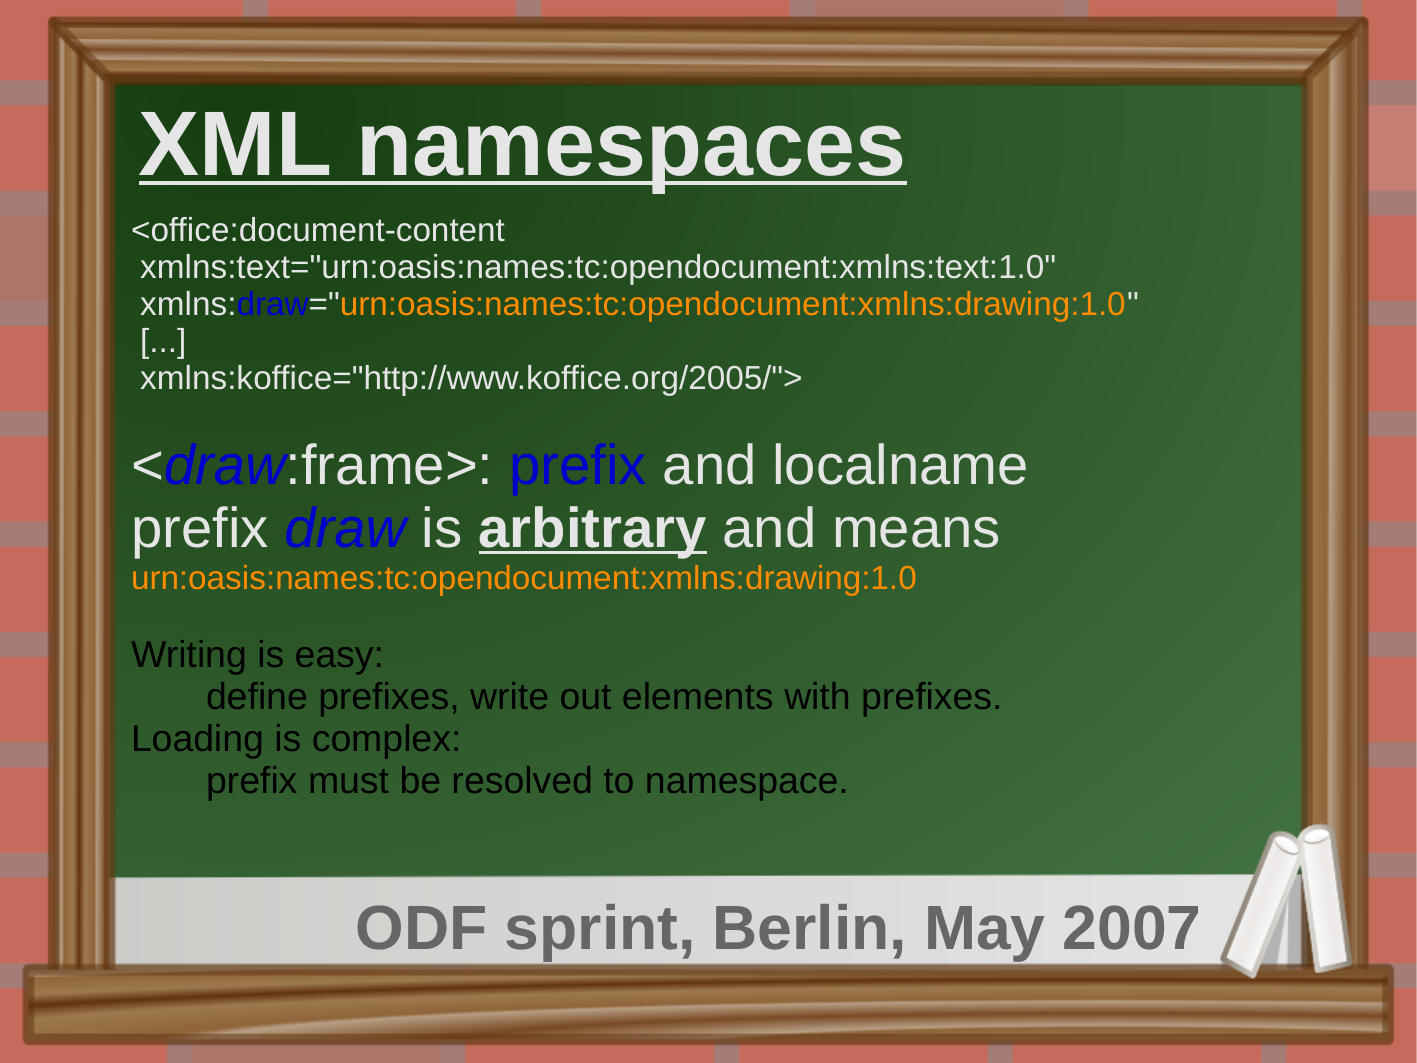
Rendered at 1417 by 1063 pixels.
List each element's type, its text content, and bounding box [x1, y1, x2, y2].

text_box XML namespaces [123, 85, 1306, 206]
text_box <office:document-content xmlns:text="urn:oasis:names:tc:opendocument:xmlns:text:1.0" xmlns:draw="urn:oasis:names:tc:opendocument:xmlns:drawing:1.0" [...] xmlns:koffice="http://www.koffice.org/2005/"> <draw:frame>: prefix and localname prefix draw is arbitrary and means urn:oasis:names:tc:opendocument:xmlns:drawing:1.0 Writing is easy: define prefixes, write out elements with prefixes. Loading is complex: prefix must be resolved to namespace. [116, 204, 1292, 869]
picture [0, 0, 1417, 1063]
